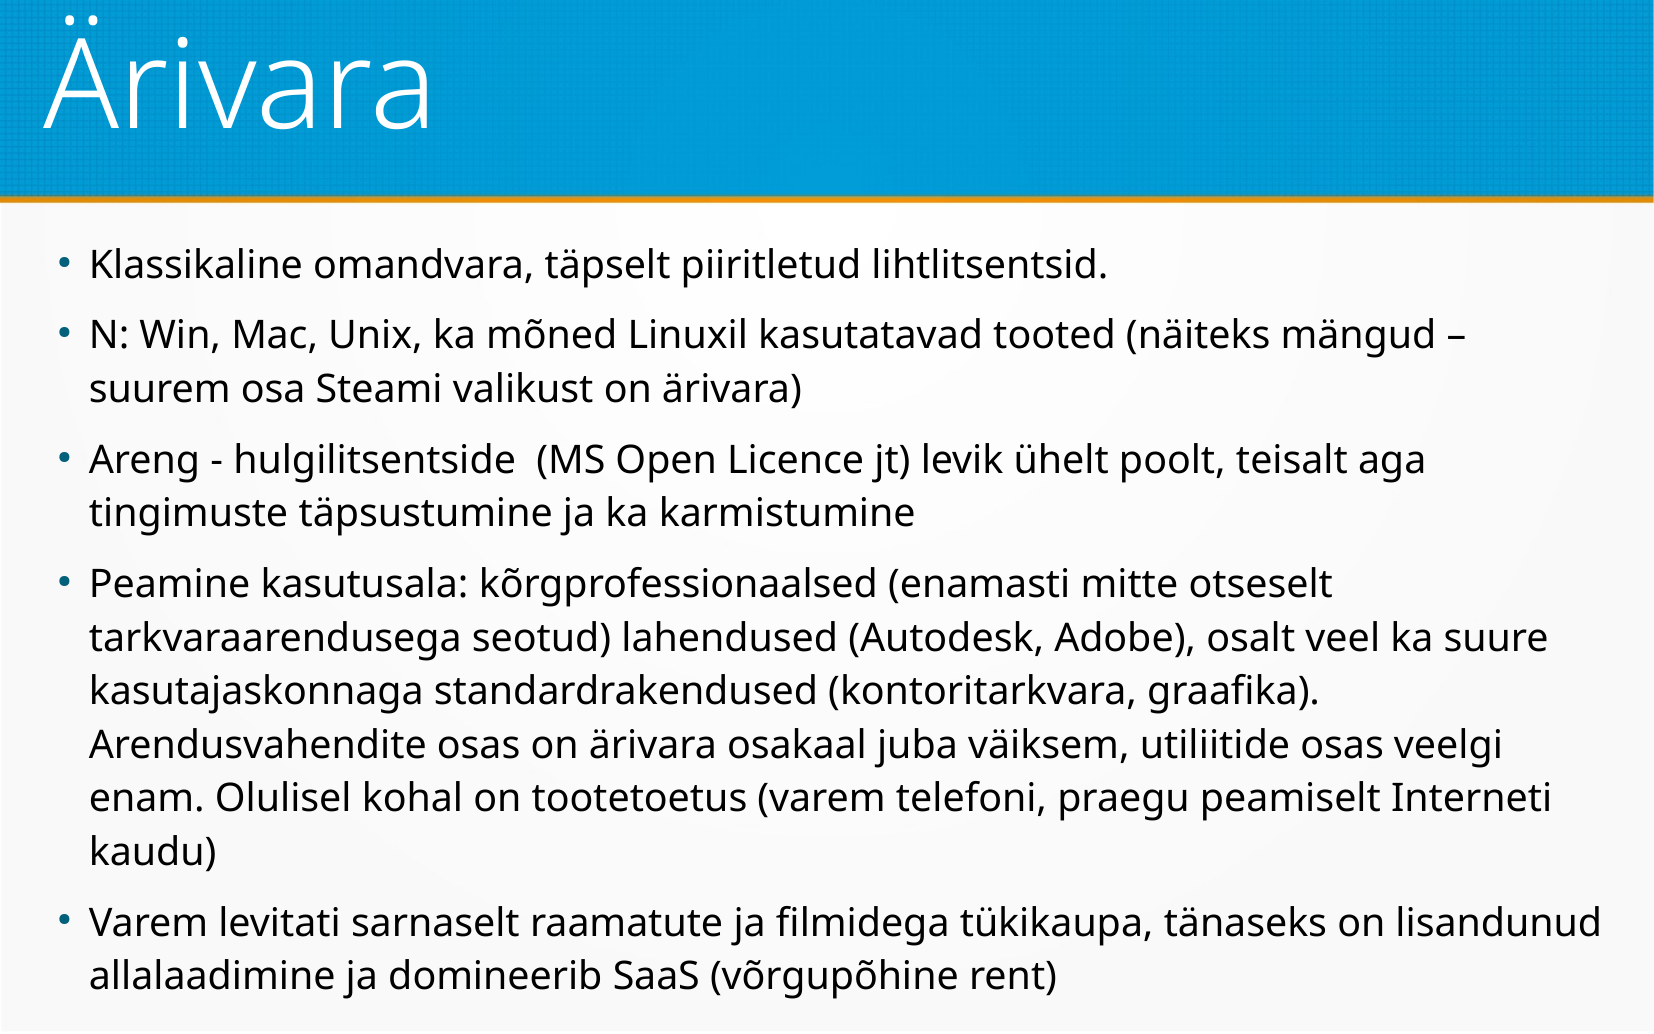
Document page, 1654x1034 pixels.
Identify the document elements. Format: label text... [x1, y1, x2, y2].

list Klassikaline omandvara, täpselt piiritletud lihtlitsentsid. N: Win, Mac, Unix, ka mõned Linuxil kasutatavad tooted (näiteks mängud – suurem osa Steami valikust on ärivara) Areng - hulgilitsentside (MS Open Licence jt) levik ühelt poolt, teisalt aga tingimuste täpsustumine ja ka karmistumine Peamine kasutusala: kõrgprofessionaalsed (enamasti mitte otseselt tarkvaraarendusega seotud) lahendused (Autodesk, Adobe), osalt veel ka suure kasutajaskonnaga standardrakendused (kontoritarkvara, graafika). Arendusvahendite osas on ärivara osakaal juba väiksem, utiliitide osas veelgi enam. Olulisel kohal on tootetoetus (varem telefoni, praegu peamiselt Interneti kaudu) Varem levitati sarnaselt raamatute ja filmidega tükikaupa, tänaseks on lisandunud allalaadimine ja domineerib SaaS (võrgupõhine rent) [47, 236, 1607, 1002]
title Ärivara [43, 0, 1619, 166]
picture [0, 195, 1654, 1034]
